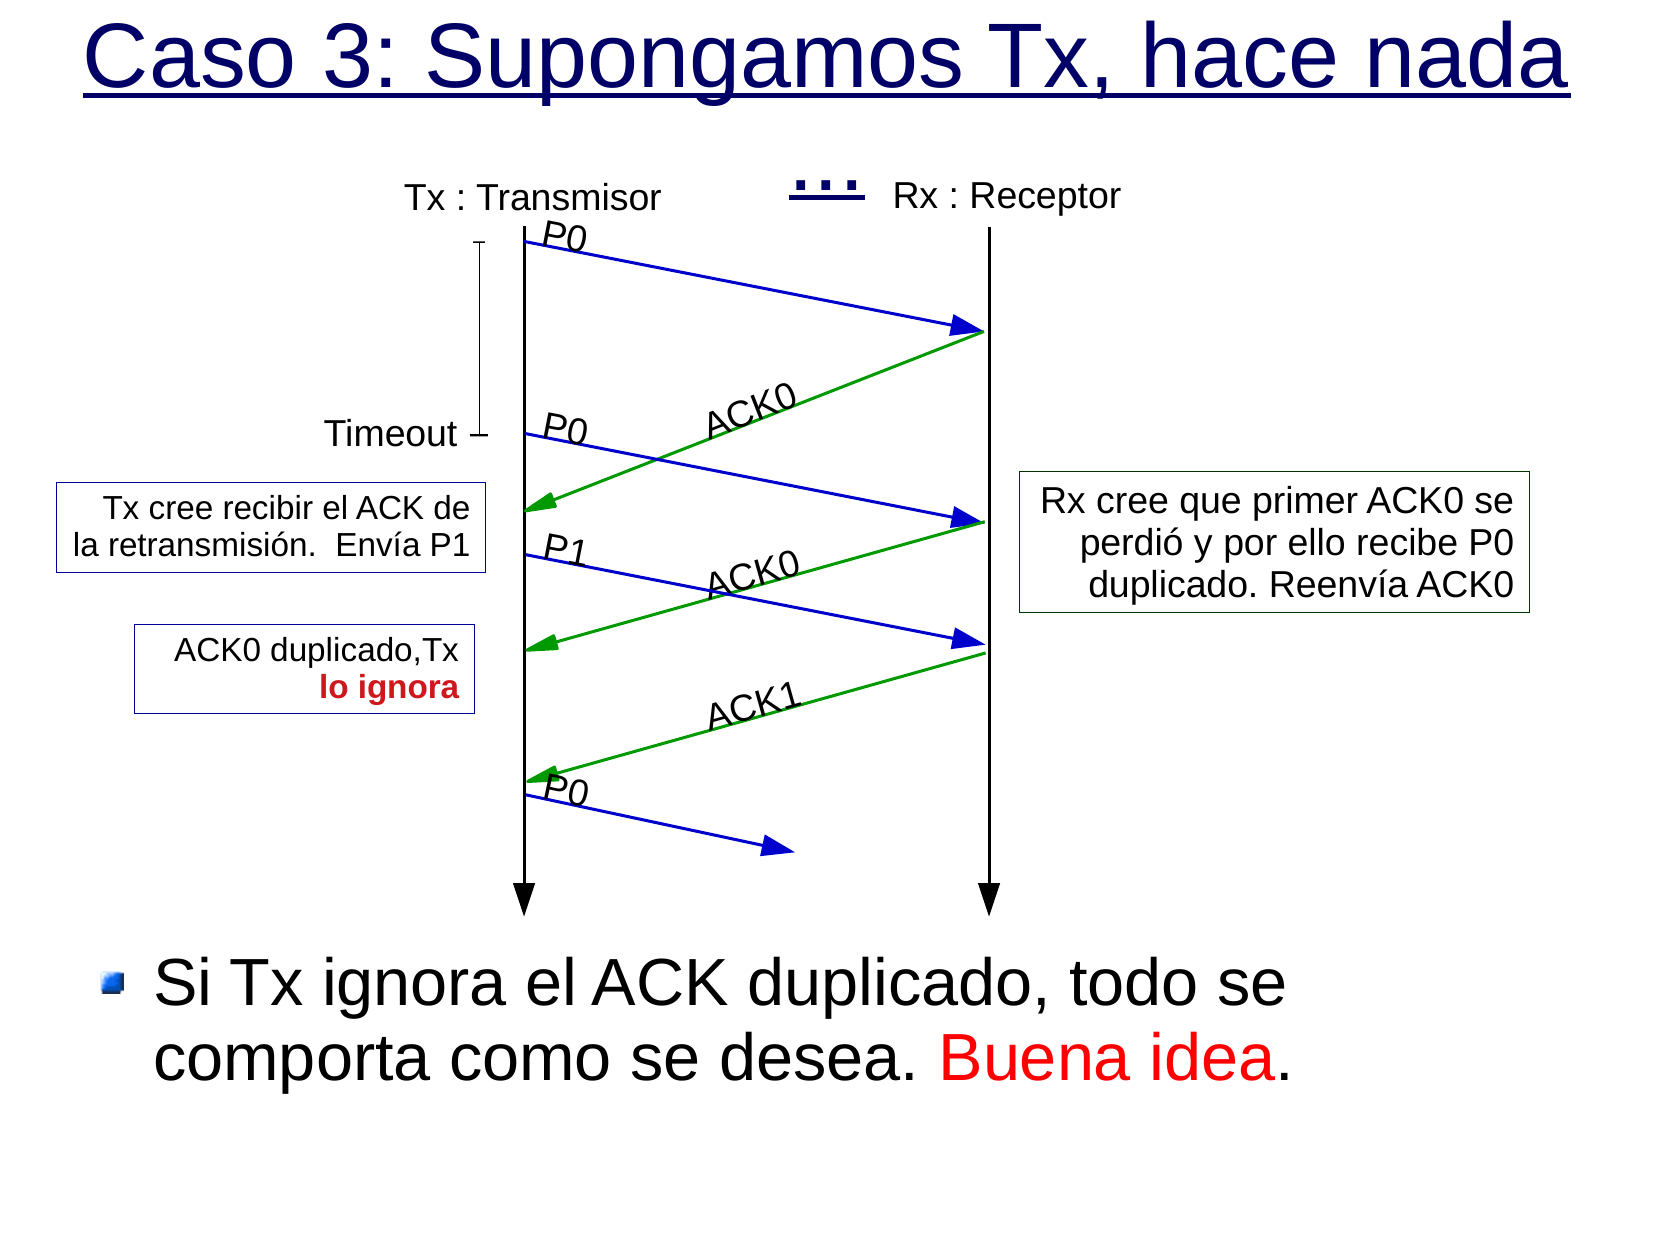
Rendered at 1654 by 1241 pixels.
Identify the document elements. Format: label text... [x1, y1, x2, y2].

list Si Tx ignora el ACK duplicado, todo se comporta como se desea. Buena idea. [82, 945, 1571, 1205]
text_box ACK0 duplicado,Tx lo ignora [134, 624, 475, 714]
text_box Tx : Transmisor [389, 169, 690, 226]
text_box Rx : Receptor [877, 166, 1178, 224]
text_box Tx cree recibir el ACK de la retransmisión. Envía P1 [56, 482, 486, 573]
text_box Rx cree que primer ACK0 se perdió y por ello recibe P0 duplicado. Reenvía ACK0 [1019, 471, 1530, 613]
title Caso 3: Supongamos Tx, hace nada ... [82, 4, 1571, 210]
text_box Timeout [308, 405, 474, 463]
